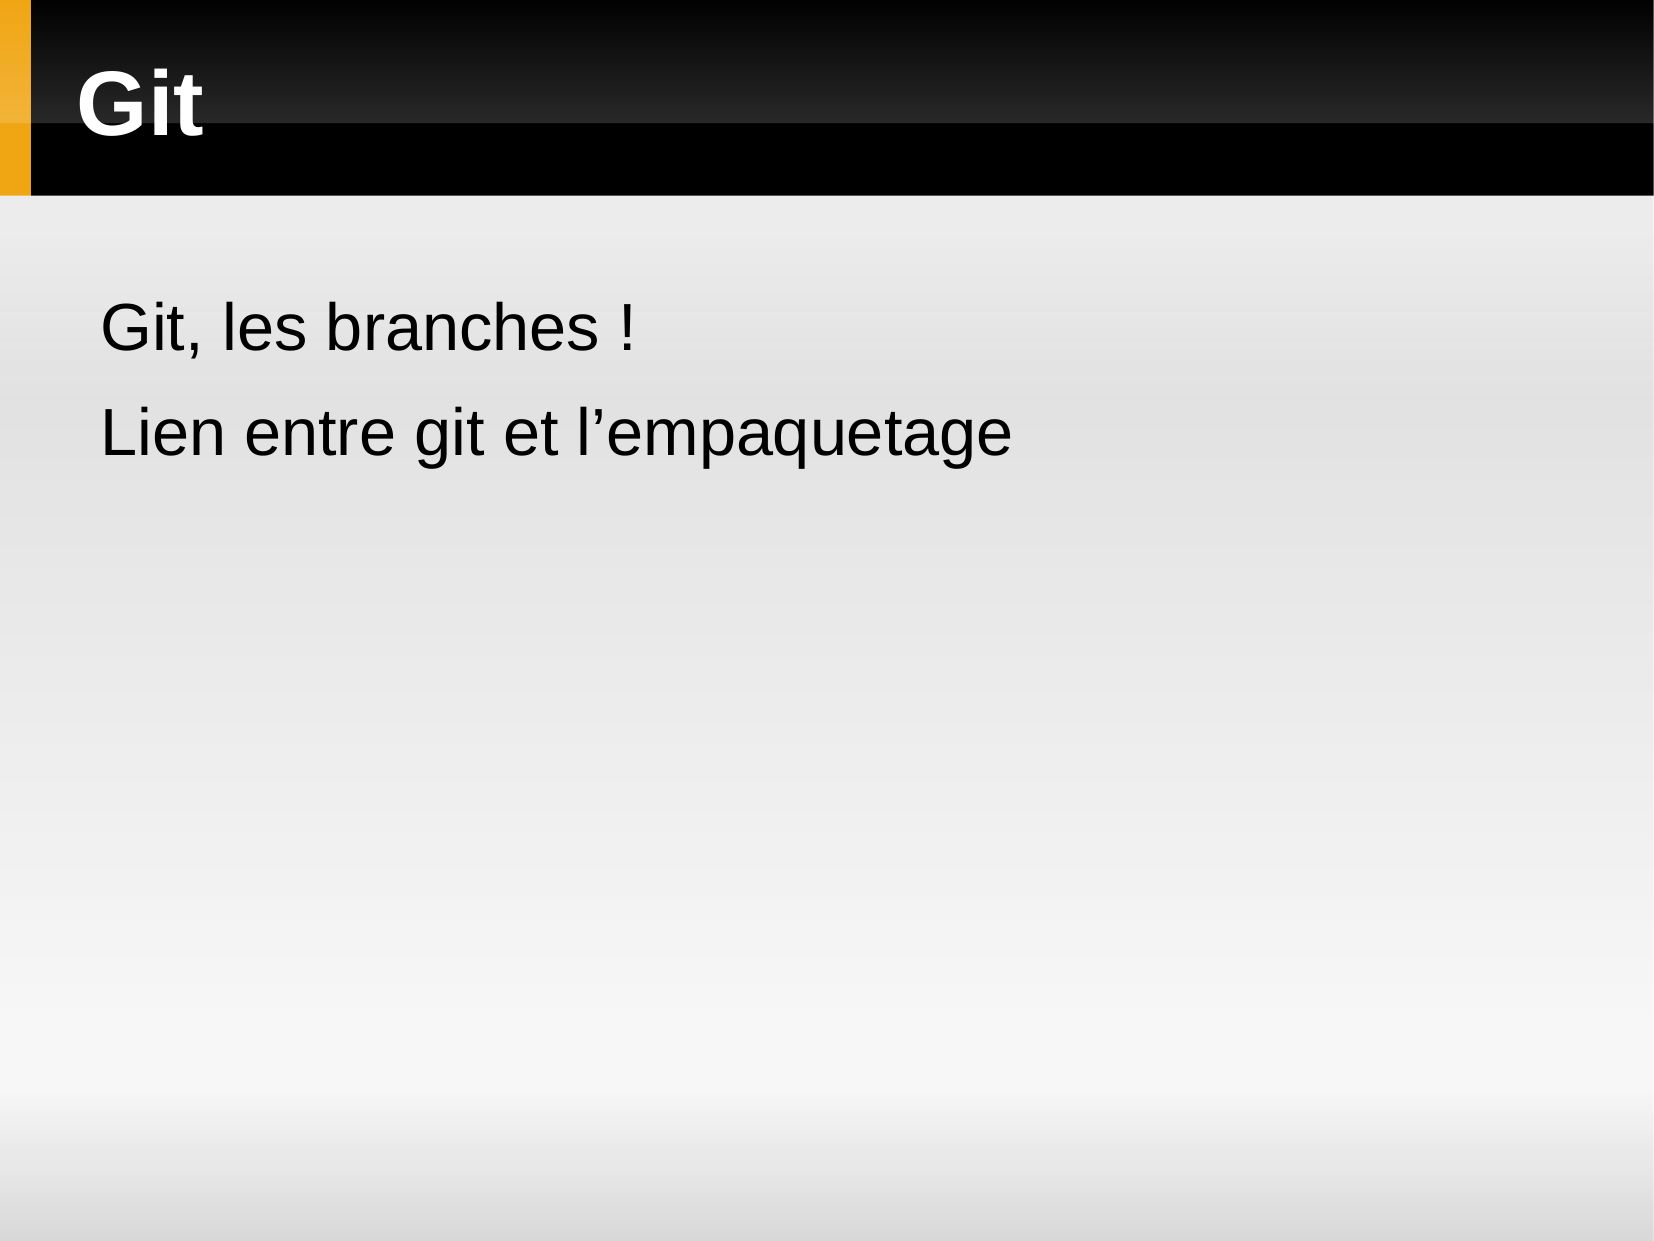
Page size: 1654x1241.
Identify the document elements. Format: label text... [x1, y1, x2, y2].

title Git [76, 7, 1565, 200]
picture [0, 0, 1654, 1241]
list Git, les branches ! Lien entre git et l’empaquetage [82, 290, 1571, 1094]
